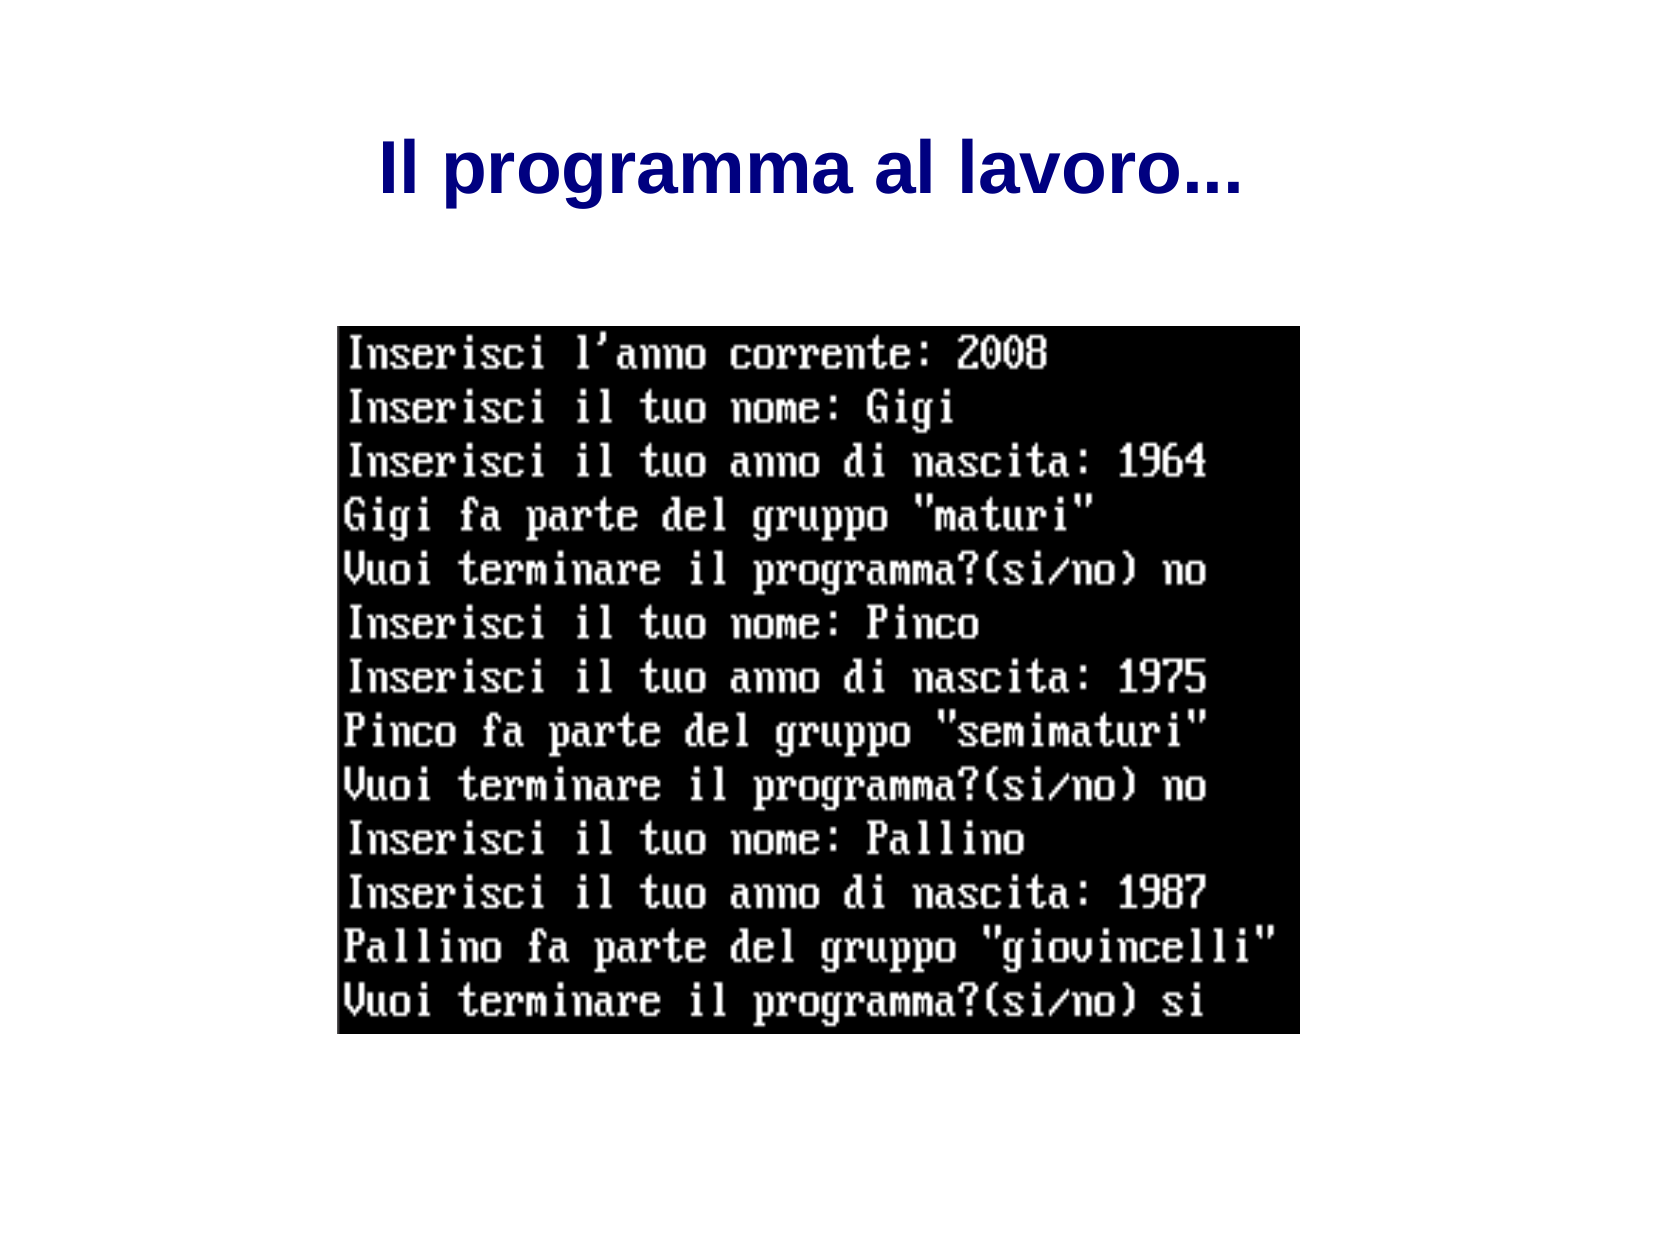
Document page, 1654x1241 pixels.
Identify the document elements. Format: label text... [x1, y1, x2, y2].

text_box Il programma al lavoro... [354, 118, 1270, 217]
picture [337, 326, 1300, 1034]
